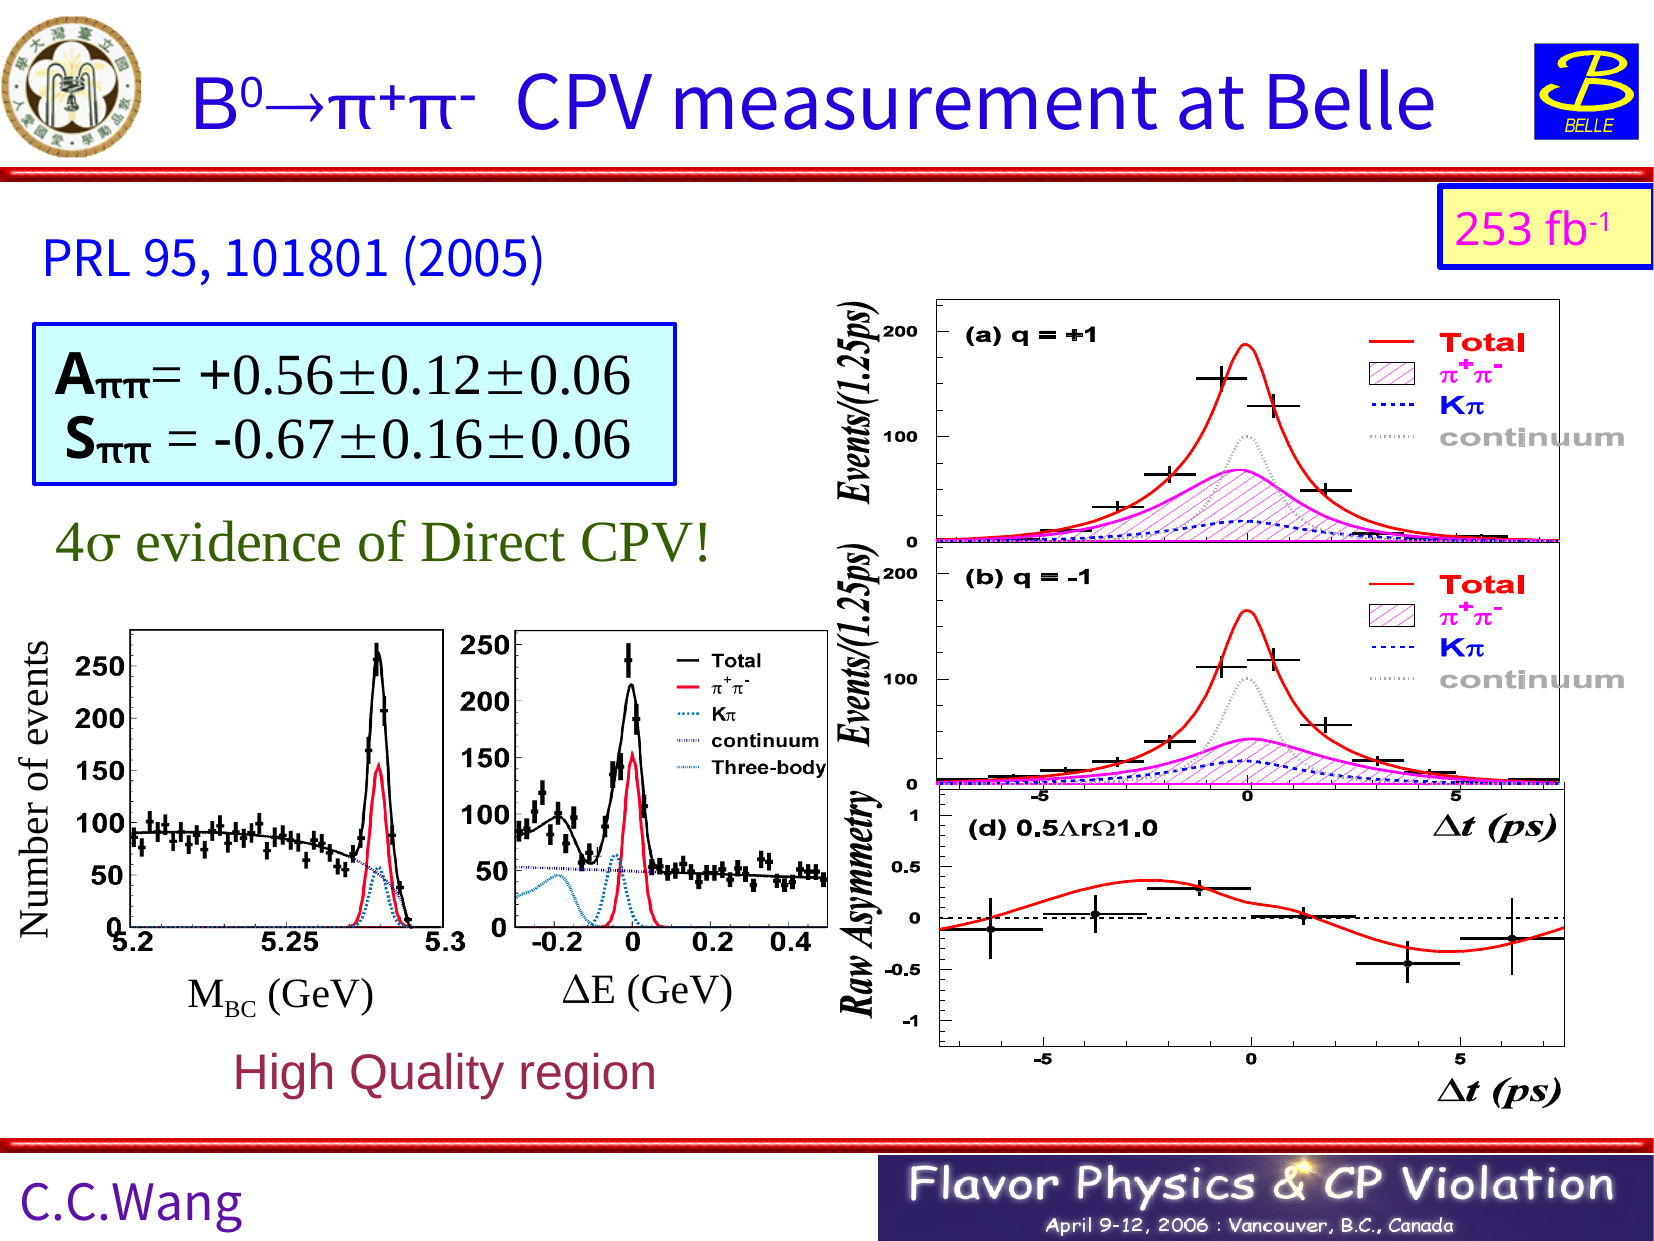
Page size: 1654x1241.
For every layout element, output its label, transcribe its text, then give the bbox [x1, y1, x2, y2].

text_box Number of events [2, 598, 76, 955]
title B0+- CPV measurement at Belle [107, 22, 1520, 173]
text_box High Quality region [218, 1036, 698, 1127]
text_box E (GeV) [547, 962, 776, 1037]
picture [0, 15, 143, 159]
text_box PRL 95, 101801 (2005) [18, 218, 664, 294]
picture [0, 167, 1654, 182]
picture [0, 1138, 1654, 1153]
text_box A= +0.56±0.12±0.06 [40, 324, 673, 440]
text_box MBC (GeV) [172, 962, 422, 1041]
text_box 253 fb-1 [1439, 186, 1654, 258]
picture [74, 238, 1654, 1111]
text_box S = -0.67±0.16±0.06 [34, 324, 675, 496]
picture [1534, 43, 1639, 140]
picture [878, 1155, 1654, 1241]
text_box 4 evidence of Direct CPV! [40, 501, 775, 600]
